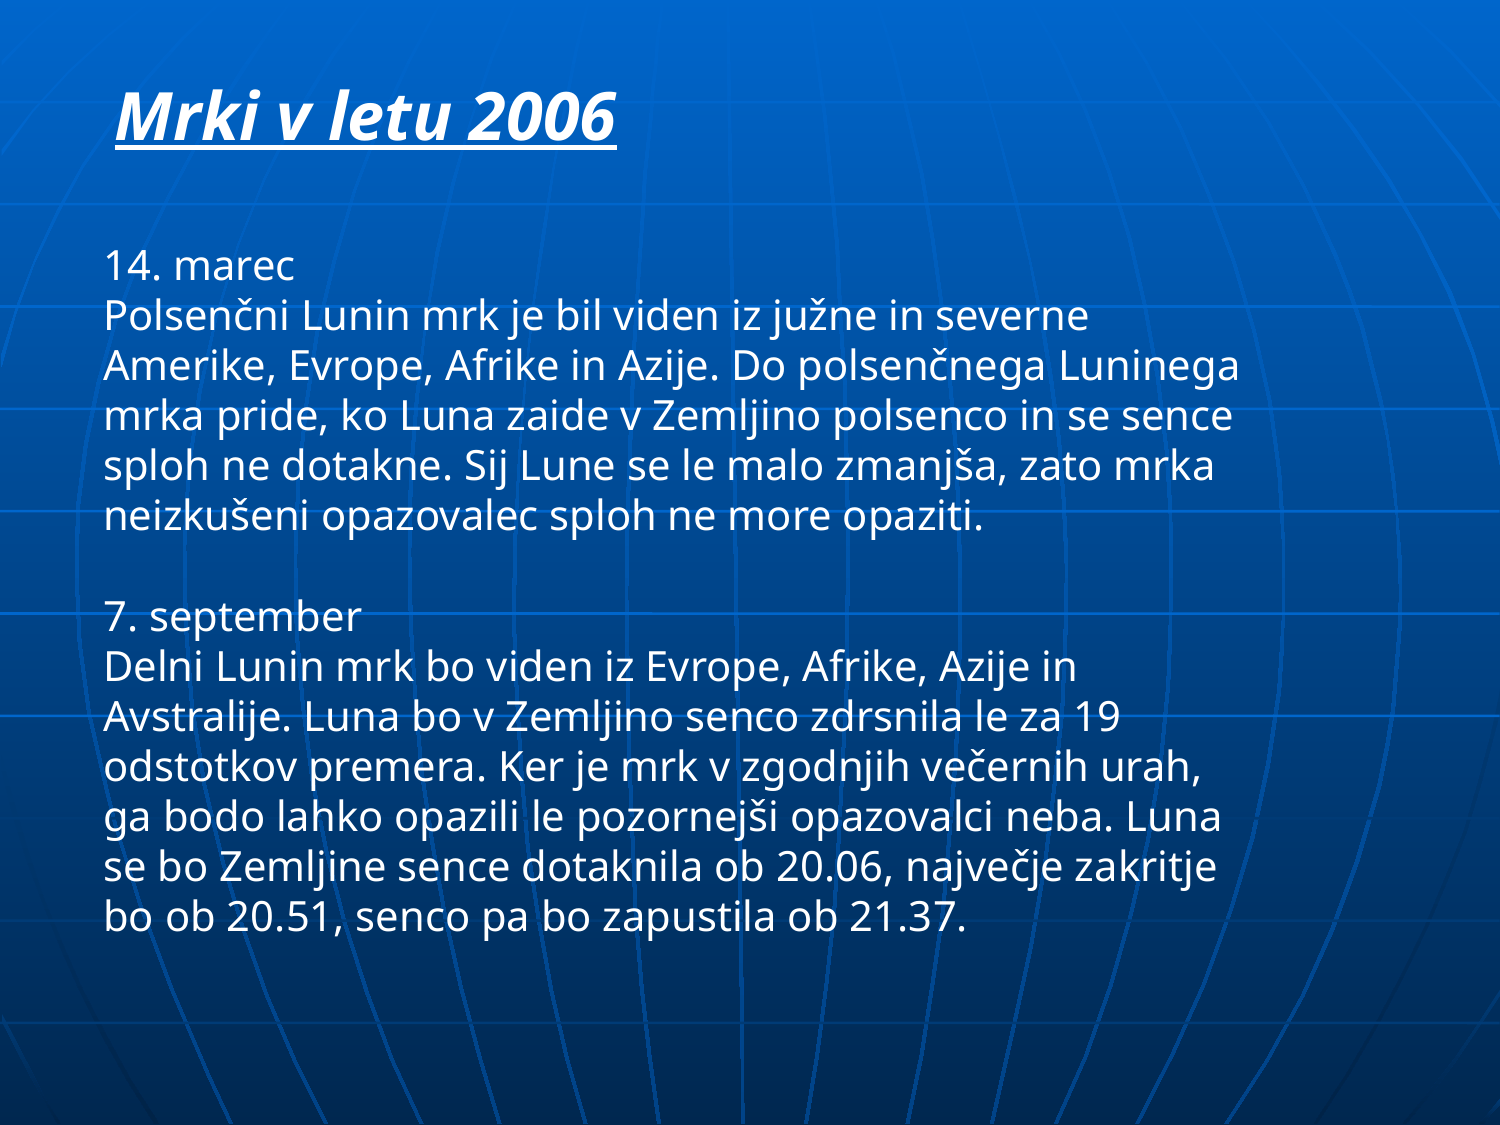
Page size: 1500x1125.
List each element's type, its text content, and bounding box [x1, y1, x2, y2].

text_box 14. marec Polsenčni Lunin mrk je bil viden iz južne in severne Amerike, Evrope, Afrike in Azije. Do polsenčnega Luninega mrka pride, ko Luna zaide v Zemljino polsenco in se sence sploh ne dotakne. Sij Lune se le malo zmanjša, zato mrka neizkušeni opazovalec sploh ne more opaziti. 7. september Delni Lunin mrk bo viden iz Evrope, Afrike, Azije in Avstralije. Luna bo v Zemljino senco zdrsnila le za 19 odstotkov premera. Ker je mrk v zgodnjih večernih urah, ga bodo lahko opazili le pozornejši opazovalci neba. Luna se bo Zemljine sence dotaknila ob 20.06, največje zakritje bo ob 20.51, senco pa bo zapustila ob 21.37. [88, 231, 1270, 1018]
text_box Mrki v letu 2006 [100, 66, 928, 162]
